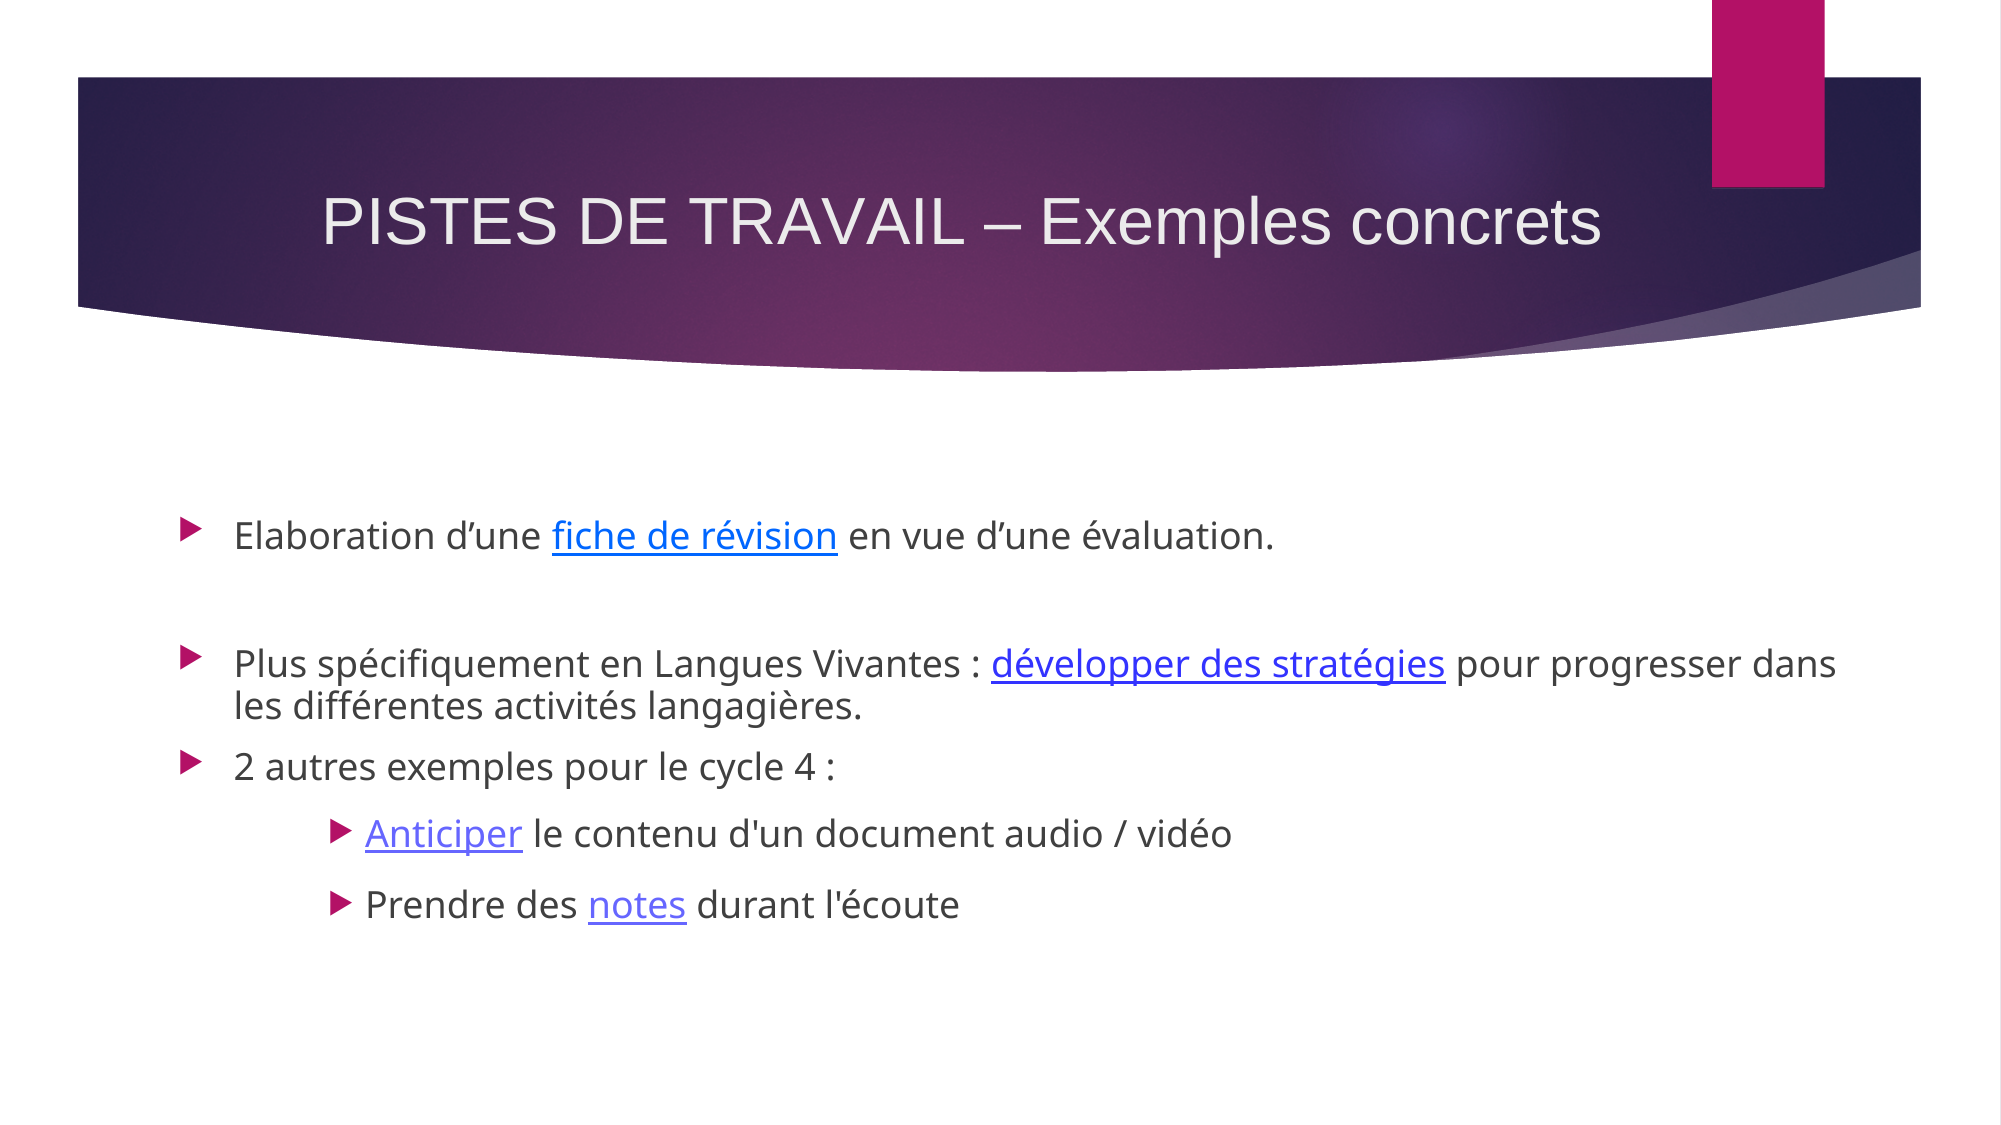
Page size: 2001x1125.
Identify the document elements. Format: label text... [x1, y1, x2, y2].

list Elaboration d’une fiche de révision en vue d’une évaluation. Plus spécifiquement en Langues Vivantes : développer des stratégies pour progresser dans les différentes activités langagières. 2 autres exemples pour le cycle 4 : Anticiper le contenu d'un document audio / vidéo Prendre des notes durant l'écoute [170, 505, 1865, 964]
picture [79, 78, 1920, 371]
text_box PISTES DE TRAVAIL – Exemples concrets [244, 159, 1682, 276]
